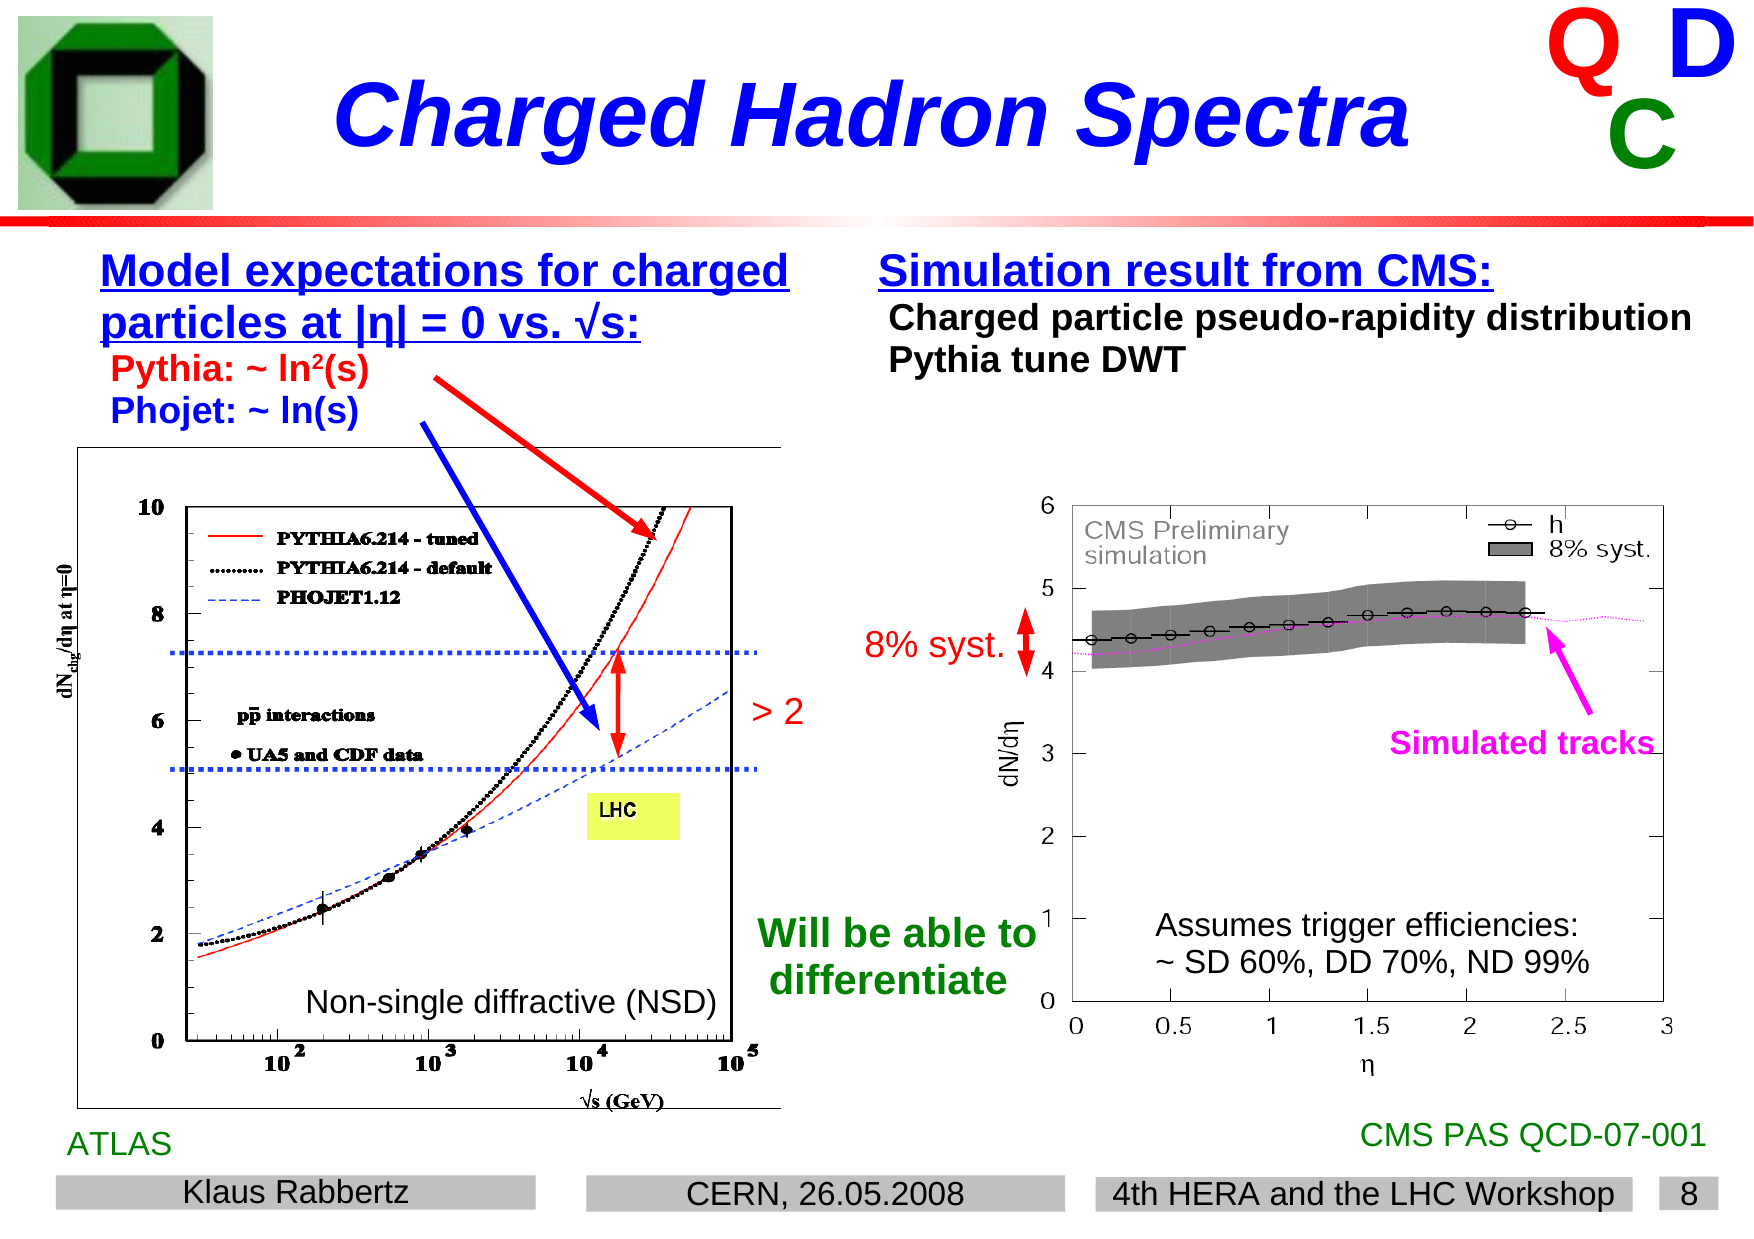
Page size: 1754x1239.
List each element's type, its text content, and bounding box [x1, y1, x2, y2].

text_box ATLAS [55, 1113, 185, 1175]
text_box Will be able to differentiate [745, 898, 1050, 1015]
picture [1019, 635, 1023, 650]
title Charged Hadron Spectra [220, 16, 1525, 213]
text_box > 2 [729, 678, 817, 745]
text_box CMS PAS QCD-07-001 [1348, 1105, 1720, 1166]
text_box 8% syst. [852, 611, 1019, 678]
picture [990, 485, 1683, 1084]
text_box Non-single diffractive (NSD) [293, 971, 730, 1033]
text_box Model expectations for charged particles at |η| = 0 vs. √s: Pythia: ~ ln2(s) Phojet: ~ ln(s) [88, 233, 788, 446]
text_box Simulated tracks [1377, 712, 1668, 774]
picture [45, 437, 781, 1114]
picture [18, 16, 213, 210]
text_box Simulation result from CMS: Charged particle pseudo-rapidity distribution Pythia tune DWT [866, 233, 1754, 393]
text_box Assumes trigger efficiencies: ~ SD 60%, DD 70%, ND 99% [1143, 894, 1604, 993]
